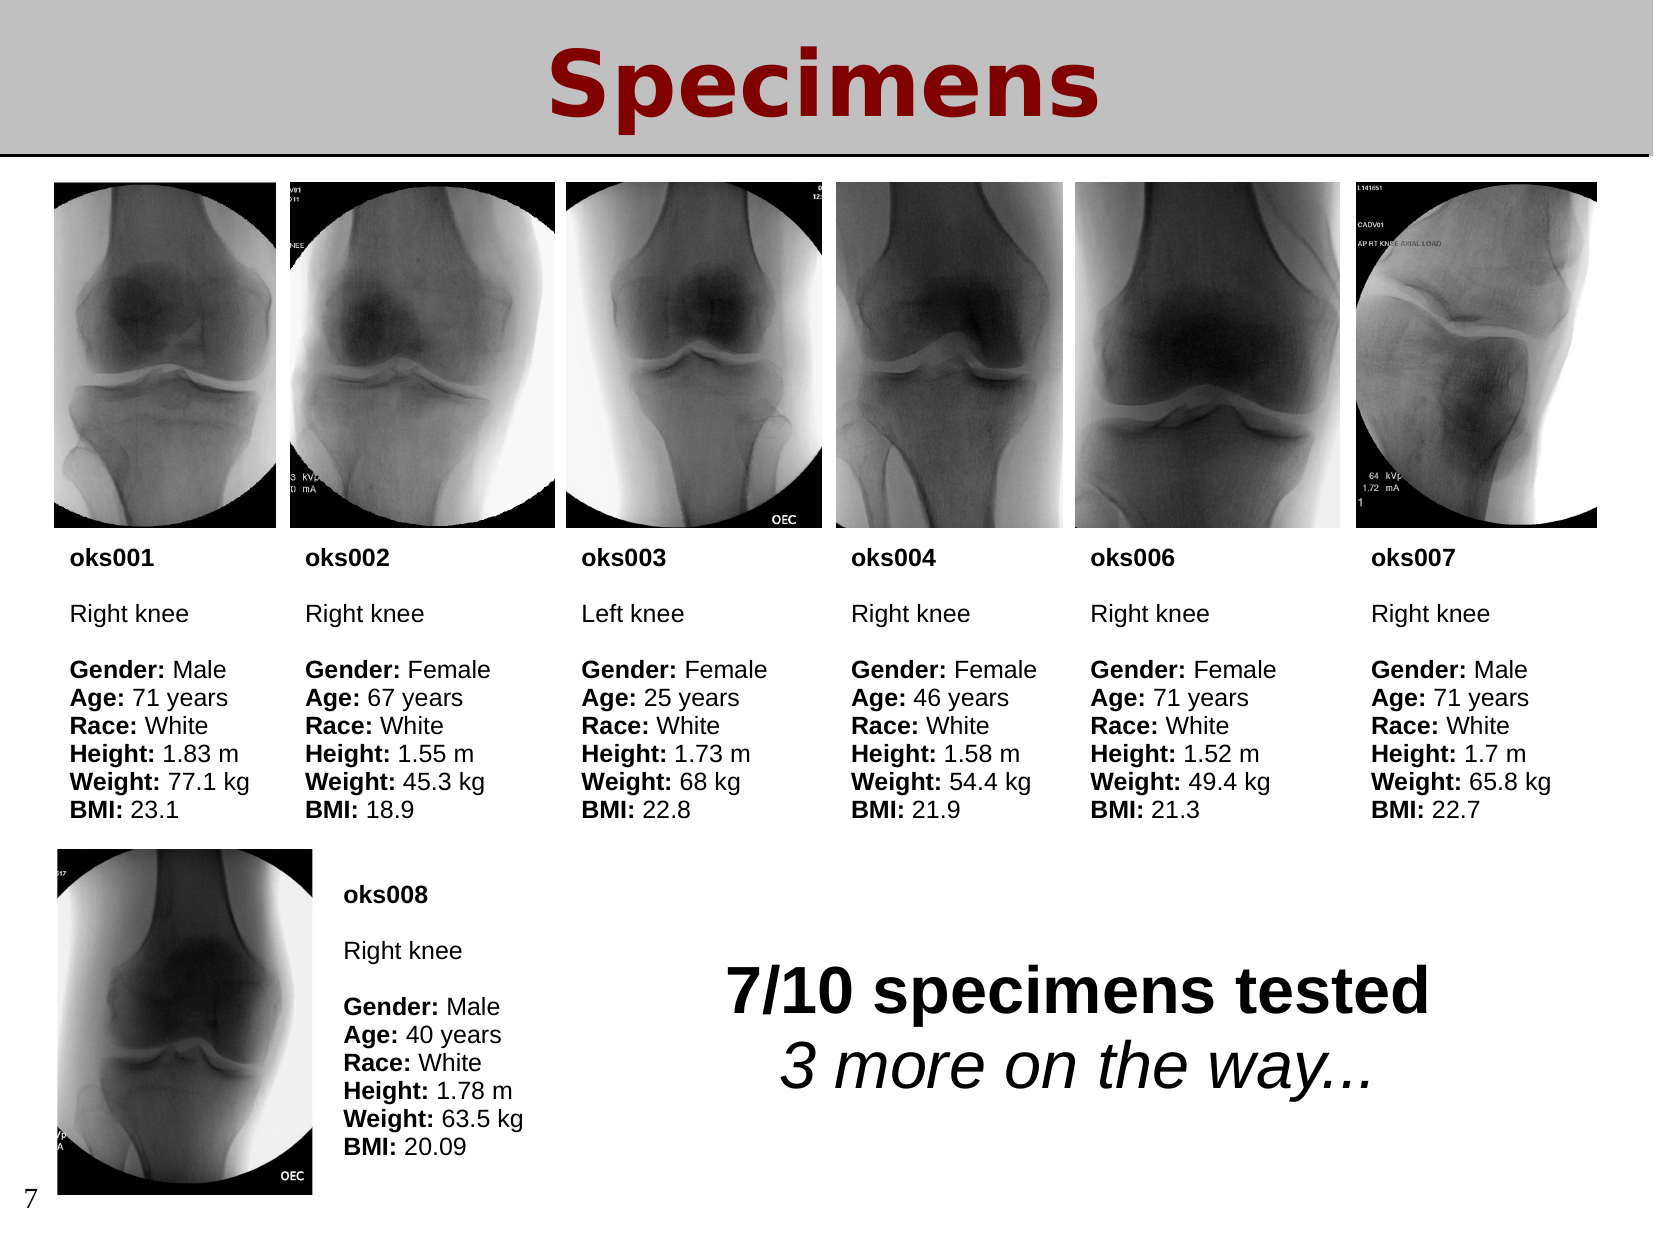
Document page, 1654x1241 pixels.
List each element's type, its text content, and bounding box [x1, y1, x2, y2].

picture [290, 182, 555, 529]
text_box 7/10 specimens tested 3 more on the way... [710, 945, 1450, 1110]
text_box [0, 0, 1654, 156]
picture [1075, 182, 1340, 529]
text_box Specimens [0, 24, 1650, 146]
text_box oks007 Right knee Gender: Male Age: 71 years Race: White Height: 1.7 m Weight: 65.8 kg BMI: 22.7 [1356, 536, 1567, 832]
text_box oks004 Right knee Gender: Female Age: 46 years Race: White Height: 1.58 m Weight: 54.4 kg BMI: 21.9 [836, 536, 1053, 832]
text_box oks003 Left knee Gender: Female Age: 25 years Race: White Height: 1.73 m Weight: 68 kg BMI: 22.8 [566, 536, 784, 832]
text_box oks008 Right knee Gender: Male Age: 40 years Race: White Height: 1.78 m Weight: 63.5 kg BMI: 20.09 [328, 873, 539, 1169]
picture [836, 182, 1063, 529]
text_box oks006 Right knee Gender: Female Age: 71 years Race: White Height: 1.52 m Weight: 49.4 kg BMI: 21.3 [1075, 536, 1293, 832]
picture [566, 182, 822, 529]
picture [54, 182, 276, 529]
picture [1356, 182, 1597, 529]
text_box oks001 Right knee Gender: Male Age: 71 years Race: White Height: 1.83 m Weight: 77.1 kg BMI: 23.1 [54, 536, 266, 832]
text_box oks002 Right knee Gender: Female Age: 67 years Race: White Height: 1.55 m Weight: 45.3 kg BMI: 18.9 [290, 536, 507, 832]
picture [57, 849, 313, 1195]
